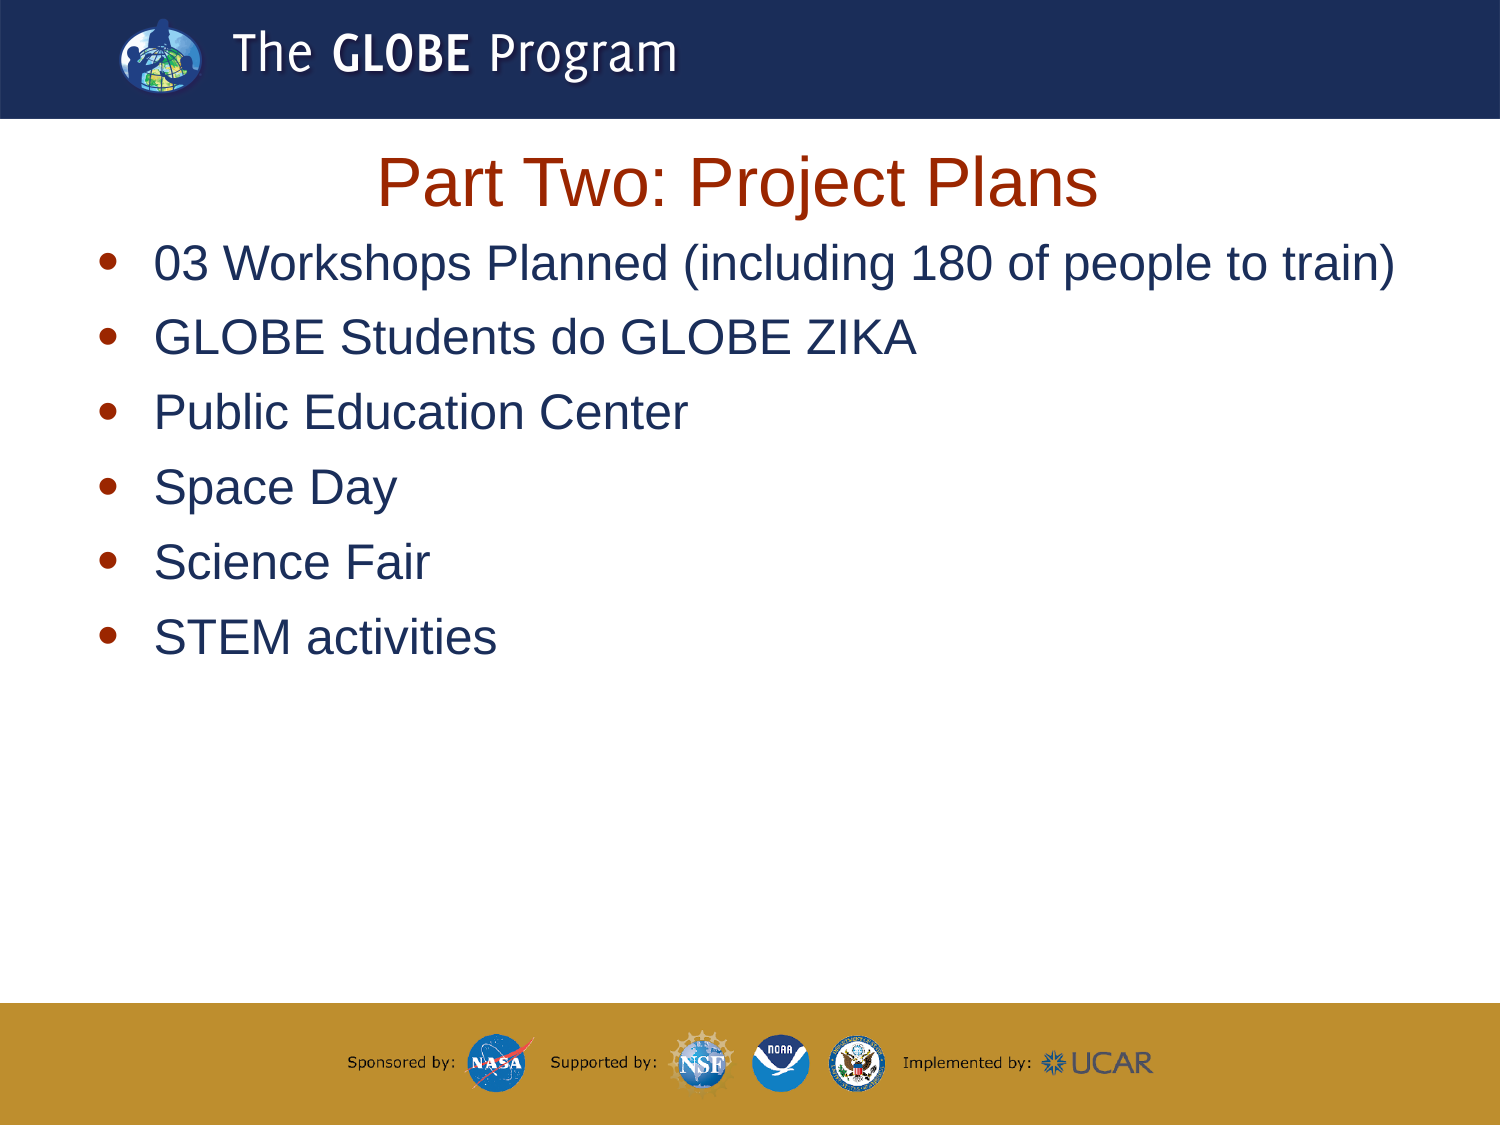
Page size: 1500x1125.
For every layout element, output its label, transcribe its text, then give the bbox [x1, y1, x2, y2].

picture [0, 1003, 1500, 1125]
list 03 Workshops Planned (including 180 of people to train) GLOBE Students do GLOBE ZIKA Public Education Center Space Day Science Fair STEM activities [82, 229, 1432, 874]
title Part Two: Project Plans [83, 138, 1433, 230]
picture [0, 0, 1500, 119]
